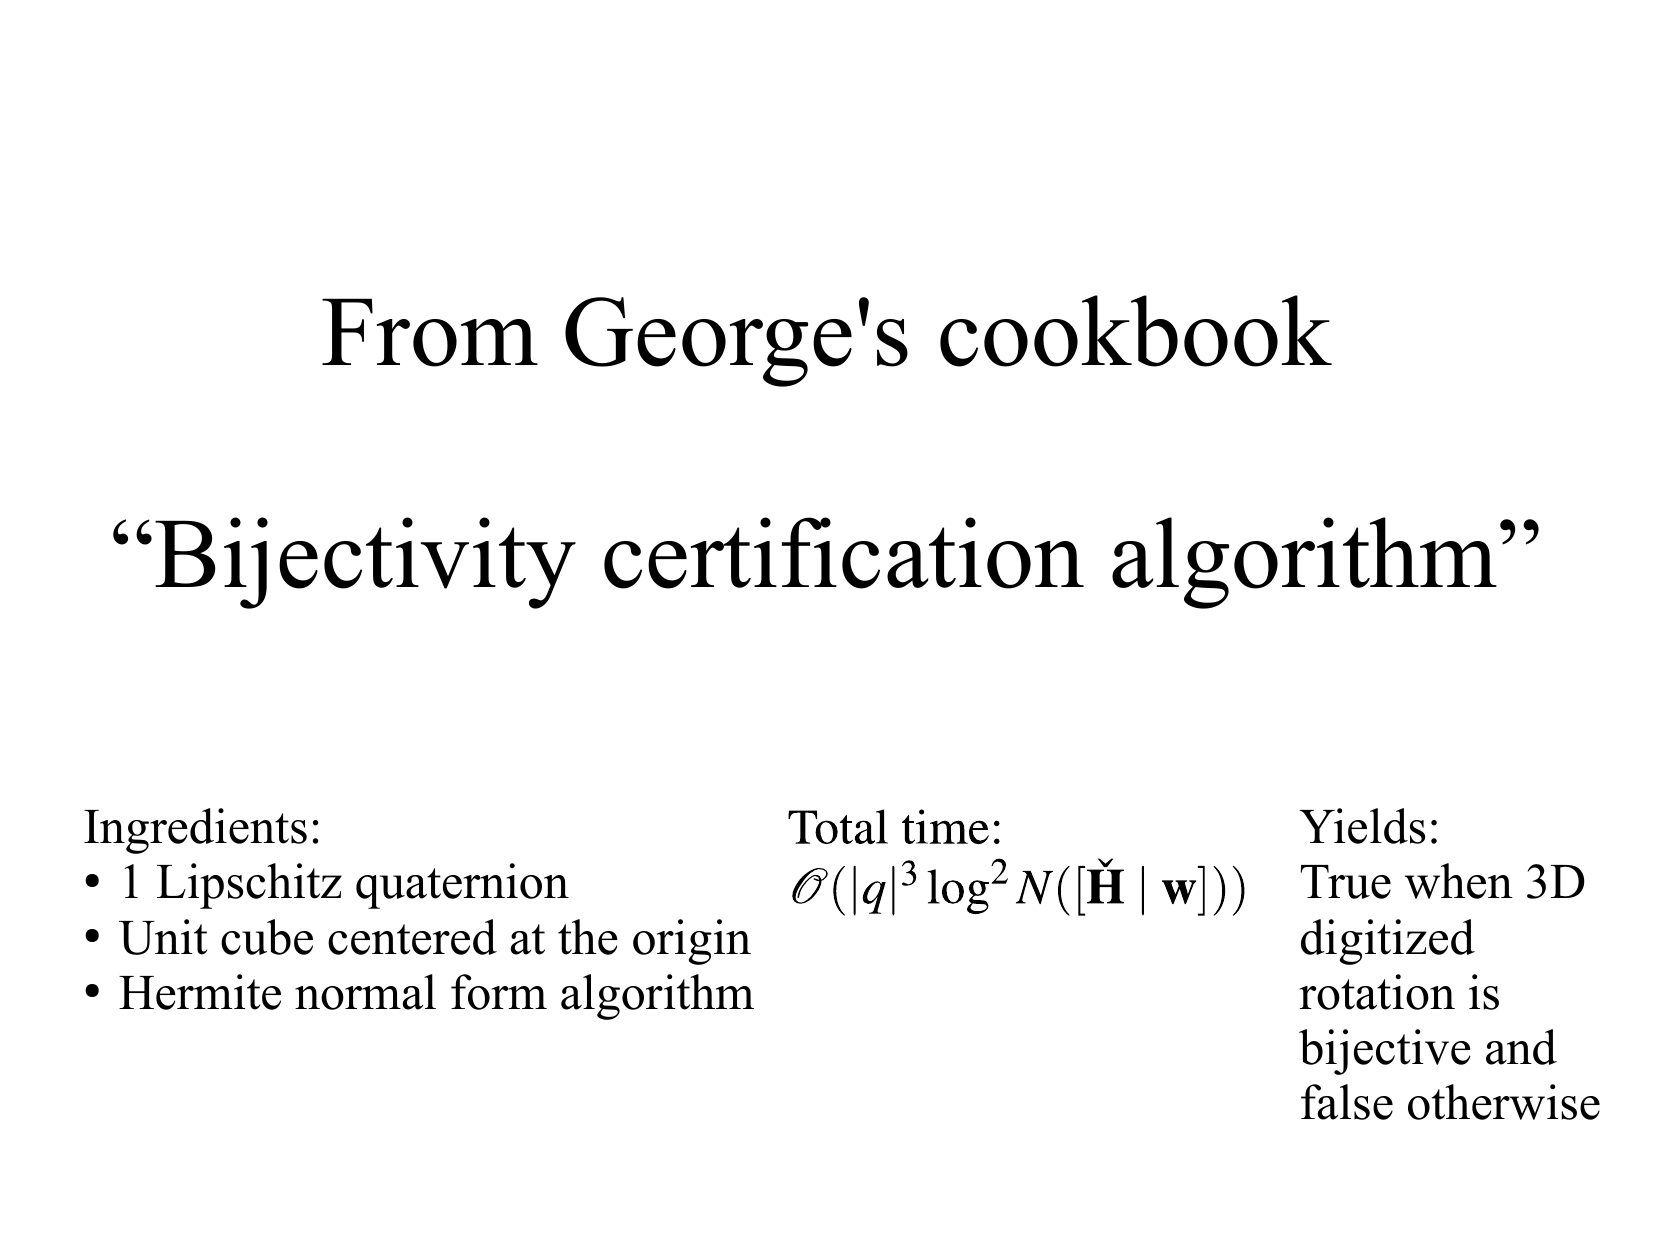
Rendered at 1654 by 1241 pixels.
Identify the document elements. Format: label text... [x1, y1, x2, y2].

subtitle From George's cookbook “Bijectivity certification algorithm” [0, 83, 1654, 803]
text_box Ingredients: 1 Lipschitz quaternion Unit cube centered at the origin Hermite normal form algorithm [68, 791, 770, 1028]
text_box Yields: True when 3D digitized rotation is bijective and false otherwise [1284, 791, 1630, 1139]
text_box [787, 809, 1250, 916]
